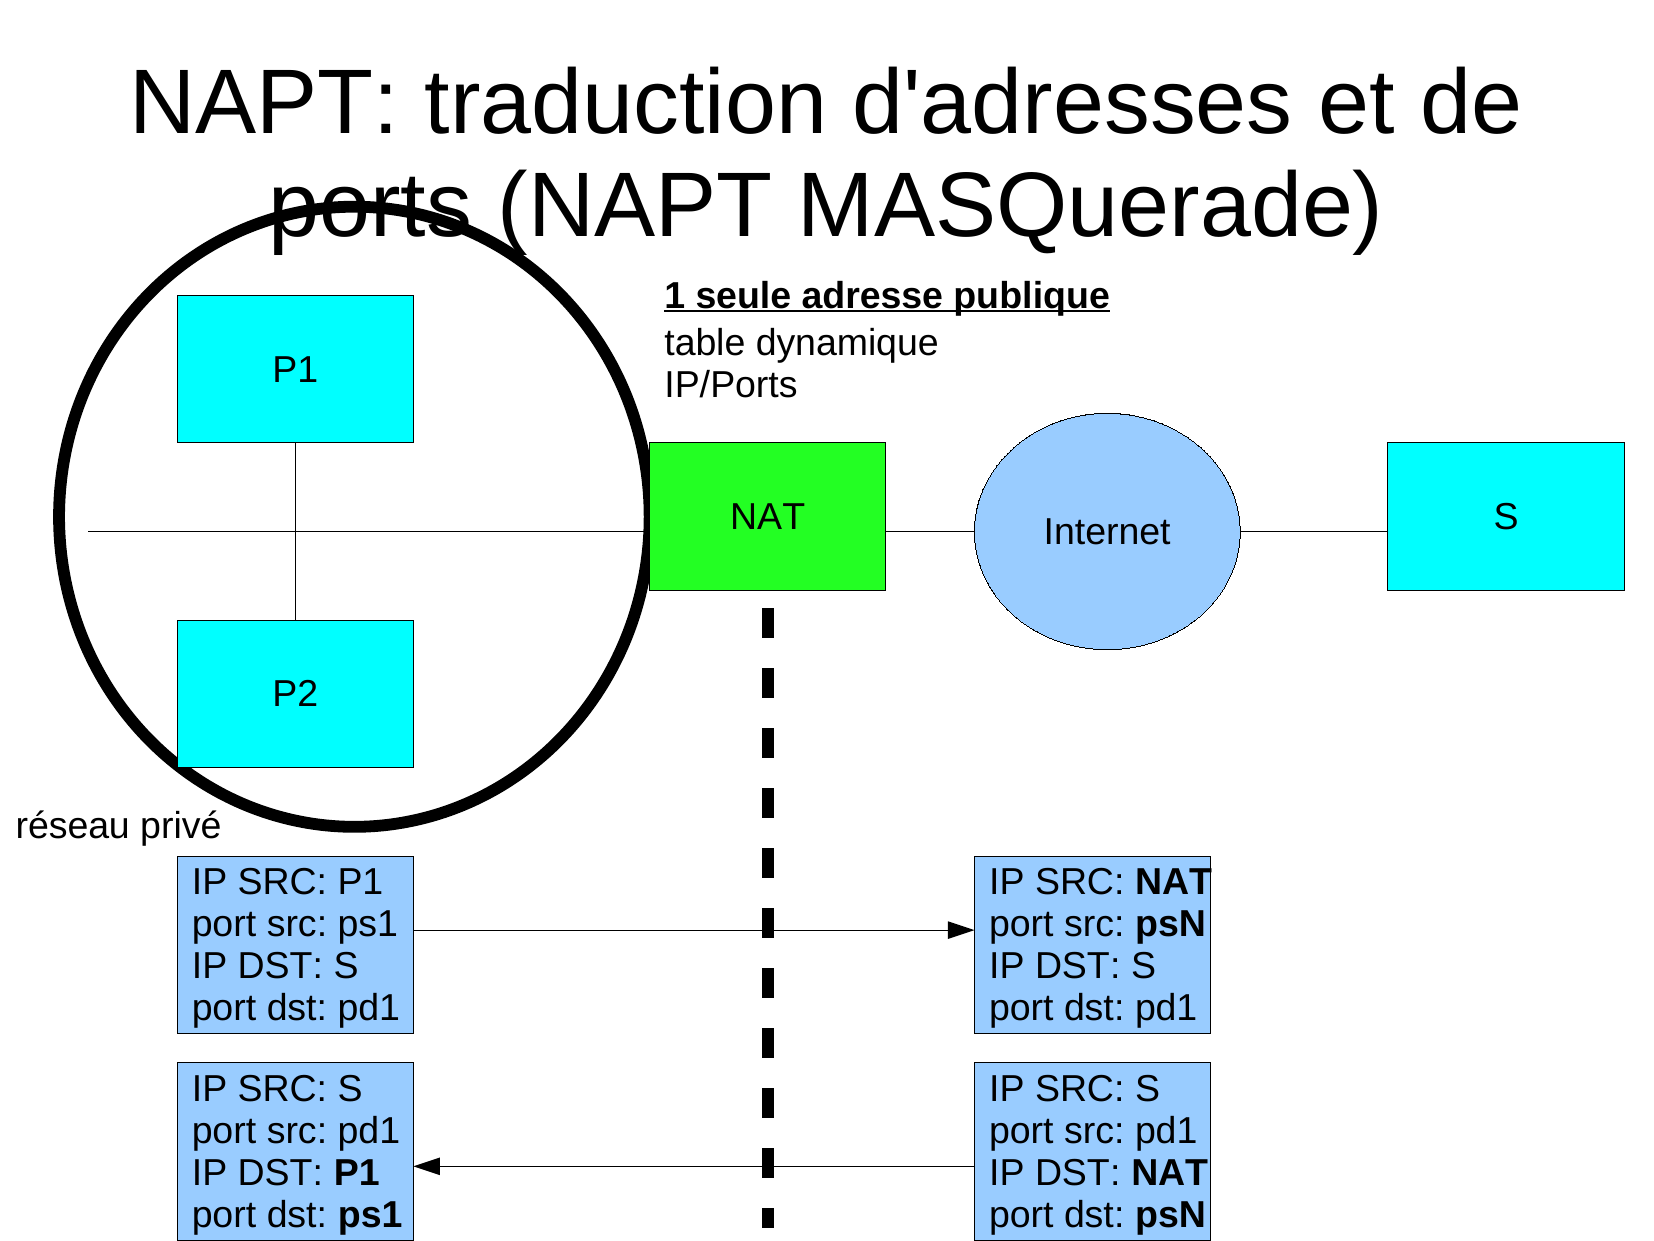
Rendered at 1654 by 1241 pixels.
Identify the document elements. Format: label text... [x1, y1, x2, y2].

text_box 1 seule adresse publique [649, 266, 1300, 331]
text_box table dynamique IP/Ports [649, 331, 1004, 423]
text_box IP SRC: S port src: pd1 IP DST: P1 port dst: ps1 [177, 1062, 414, 1241]
text_box Internet [974, 413, 1241, 650]
text_box NAT [649, 442, 886, 591]
title NAPT: traduction d'adresses et de ports (NAPT MASQuerade) [82, 39, 1571, 267]
text_box P1 [177, 295, 414, 443]
text_box S [1387, 442, 1625, 591]
text_box IP SRC: P1 port src: ps1 IP DST: S port dst: pd1 [177, 856, 414, 1034]
text_box P2 [177, 620, 414, 768]
text_box IP SRC: S port src: pd1 IP DST: NAT port dst: psN [974, 1062, 1211, 1241]
text_box réseau privé [0, 797, 237, 859]
text_box IP SRC: NAT port src: psN IP DST: S port dst: pd1 [974, 856, 1211, 1034]
